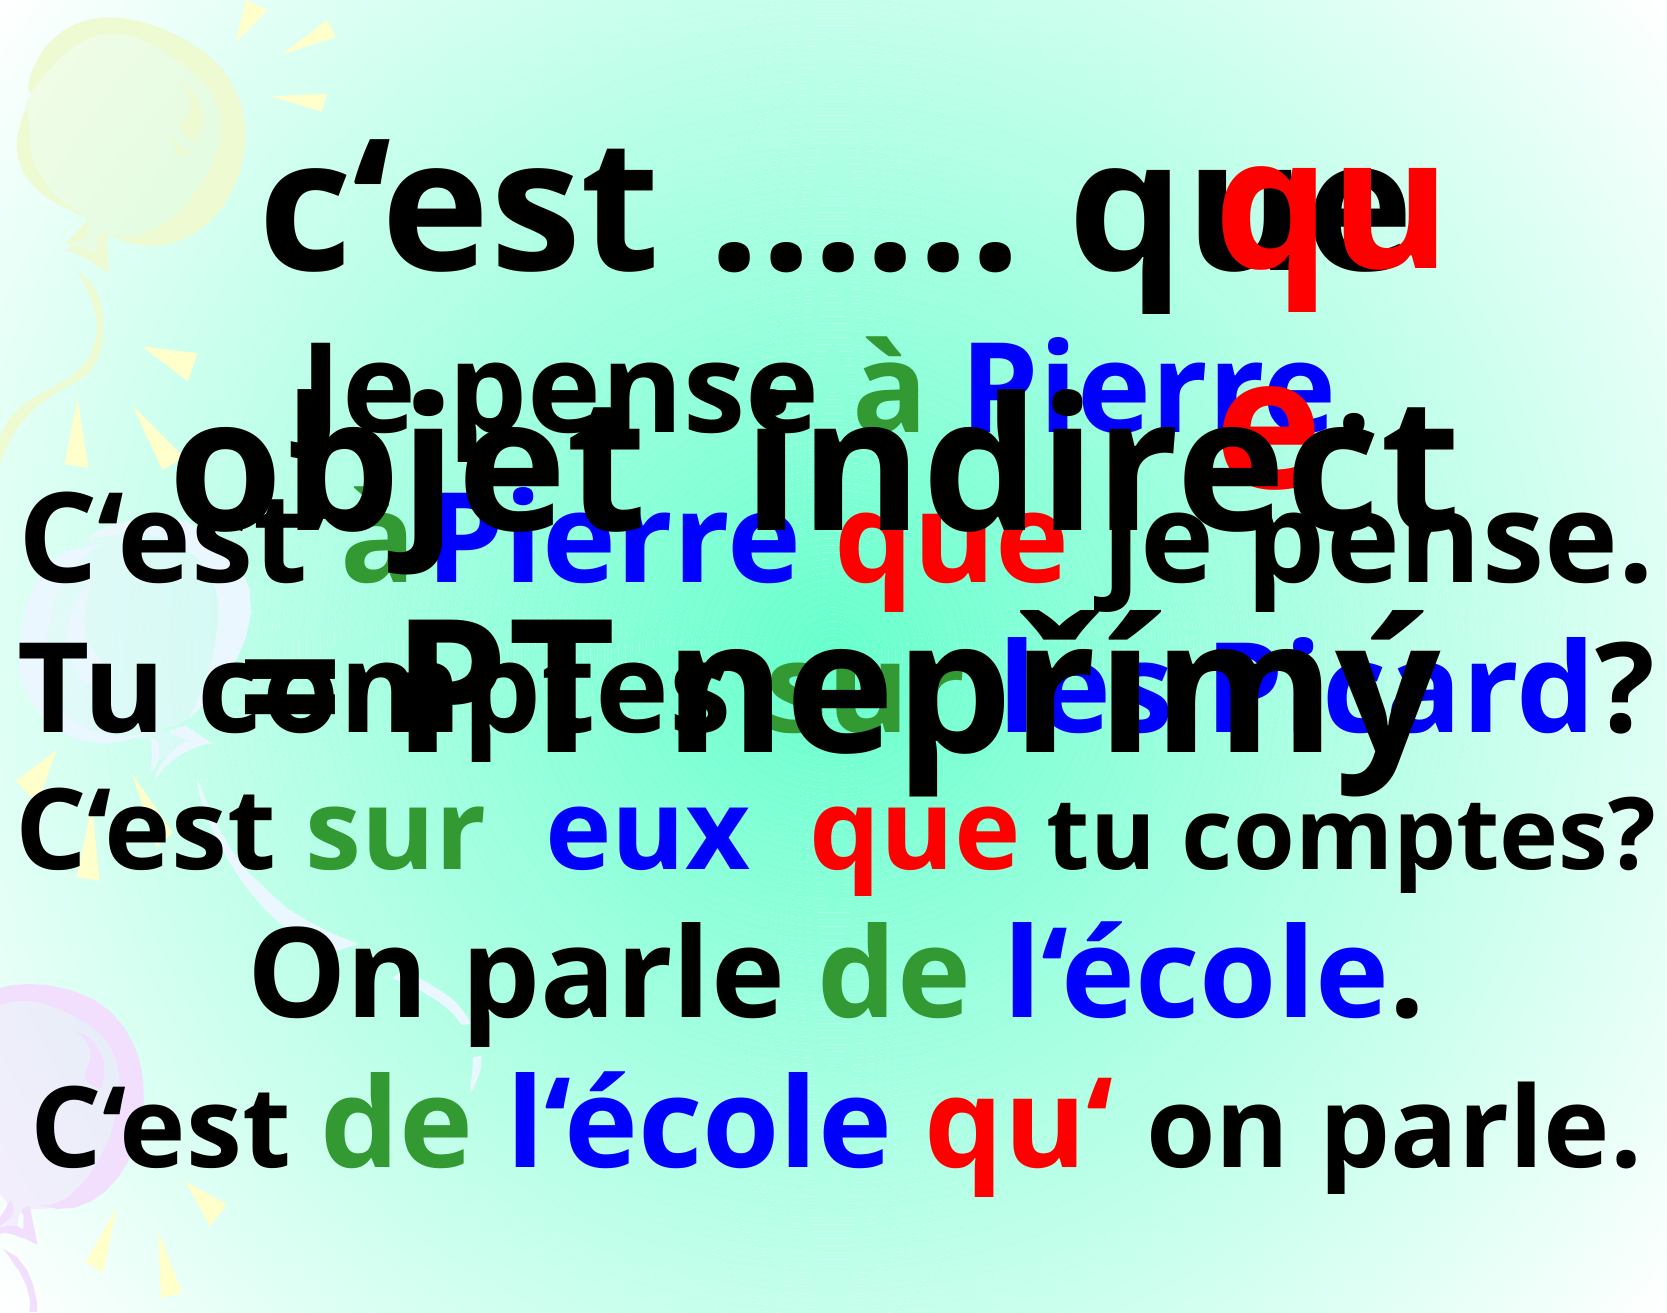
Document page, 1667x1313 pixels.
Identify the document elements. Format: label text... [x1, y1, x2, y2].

text_box que [1199, 77, 1566, 313]
text_box objet indirect = PT nepřímý [6, 337, 1667, 798]
text_box c‘est ...... que Je pense à Pierre. C‘est à Pierre que je pense. Tu comptes sur les Picard? C‘est sur eux que tu comptes? On parle de l‘école. C‘est de l‘école qu‘ on parle. [0, 79, 1667, 1200]
